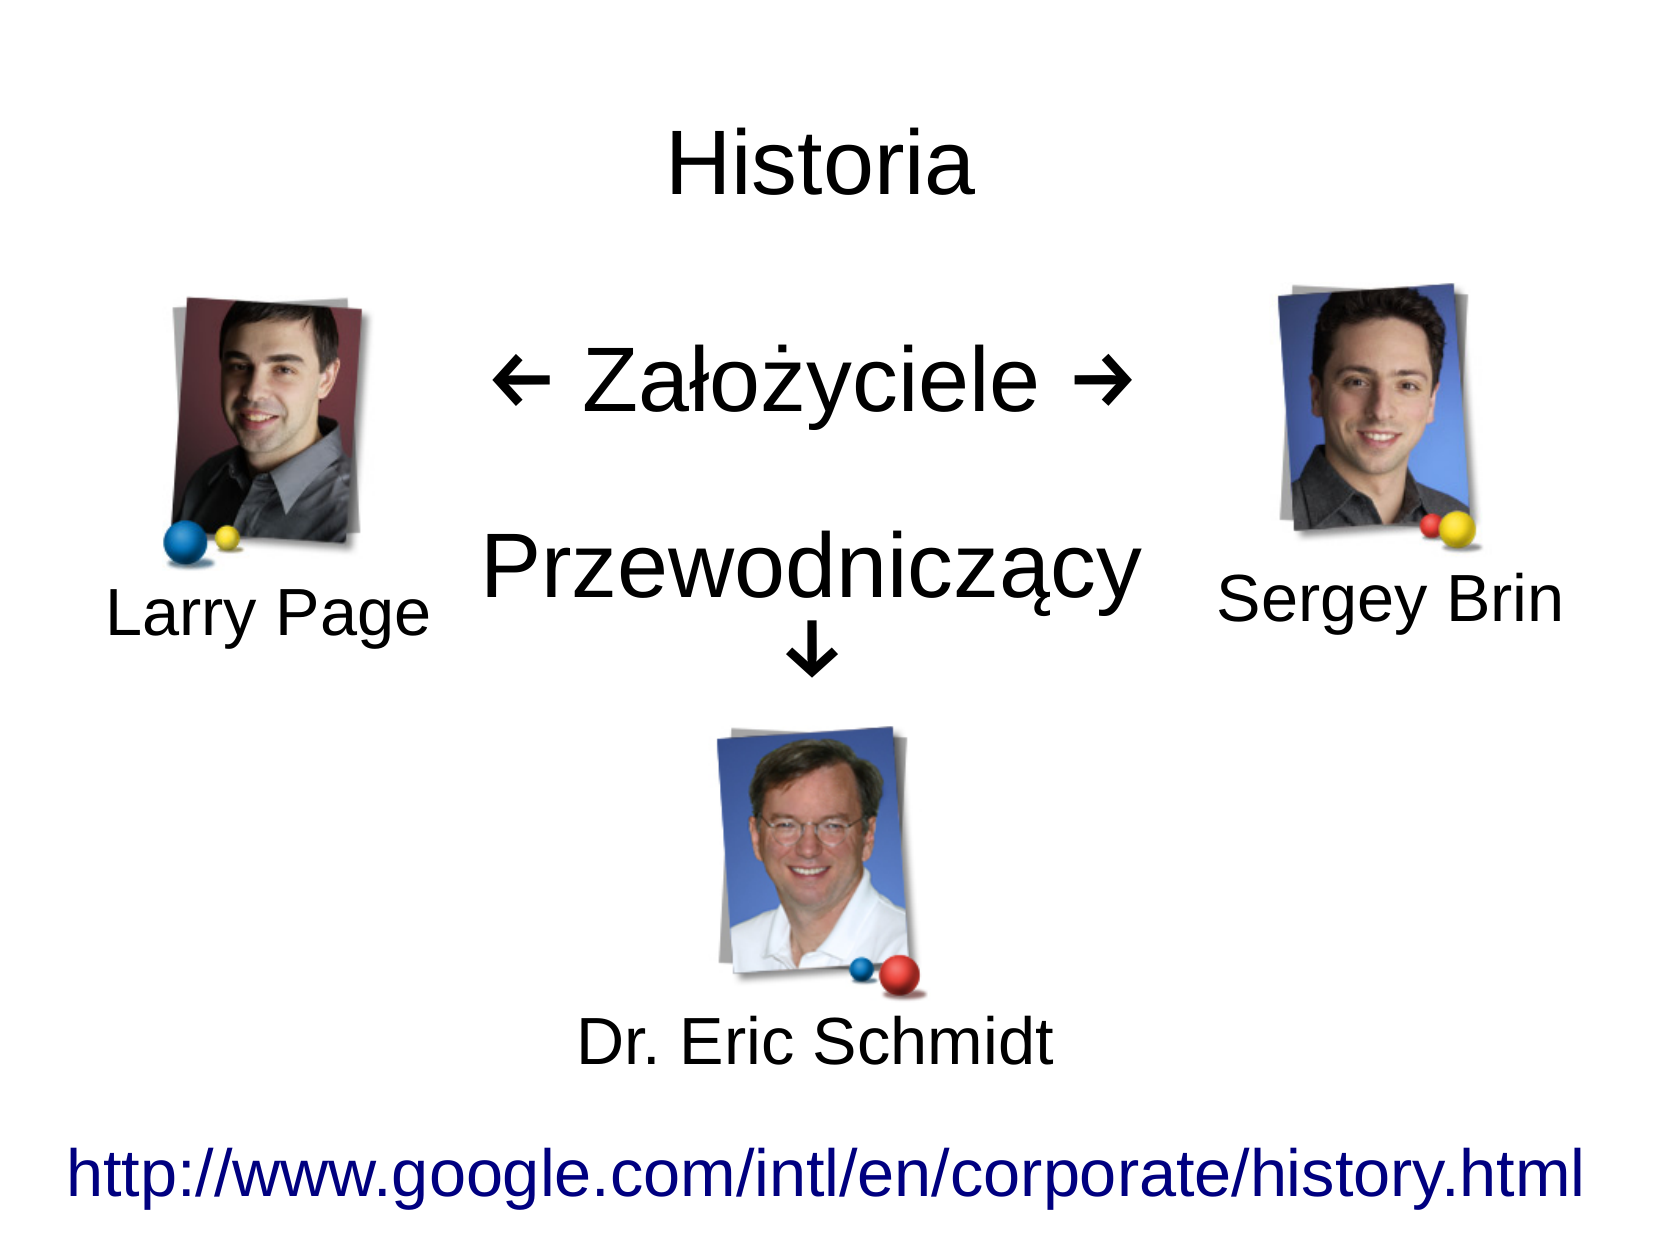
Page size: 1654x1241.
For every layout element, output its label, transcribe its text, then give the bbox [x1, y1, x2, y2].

picture [162, 295, 384, 574]
picture [1269, 282, 1492, 561]
title ← Założyciele → Przewodniczący ↓ [442, 320, 1182, 709]
text_box http://www.google.com/intl/en/corporate/history.html [29, 1135, 1625, 1211]
subtitle Larry Page [59, 574, 442, 650]
text_box Sergey Brin [1210, 561, 1571, 636]
title Historia [76, 59, 1565, 267]
text_box Dr. Eric Schmidt [531, 1003, 1099, 1079]
picture [708, 725, 931, 1003]
